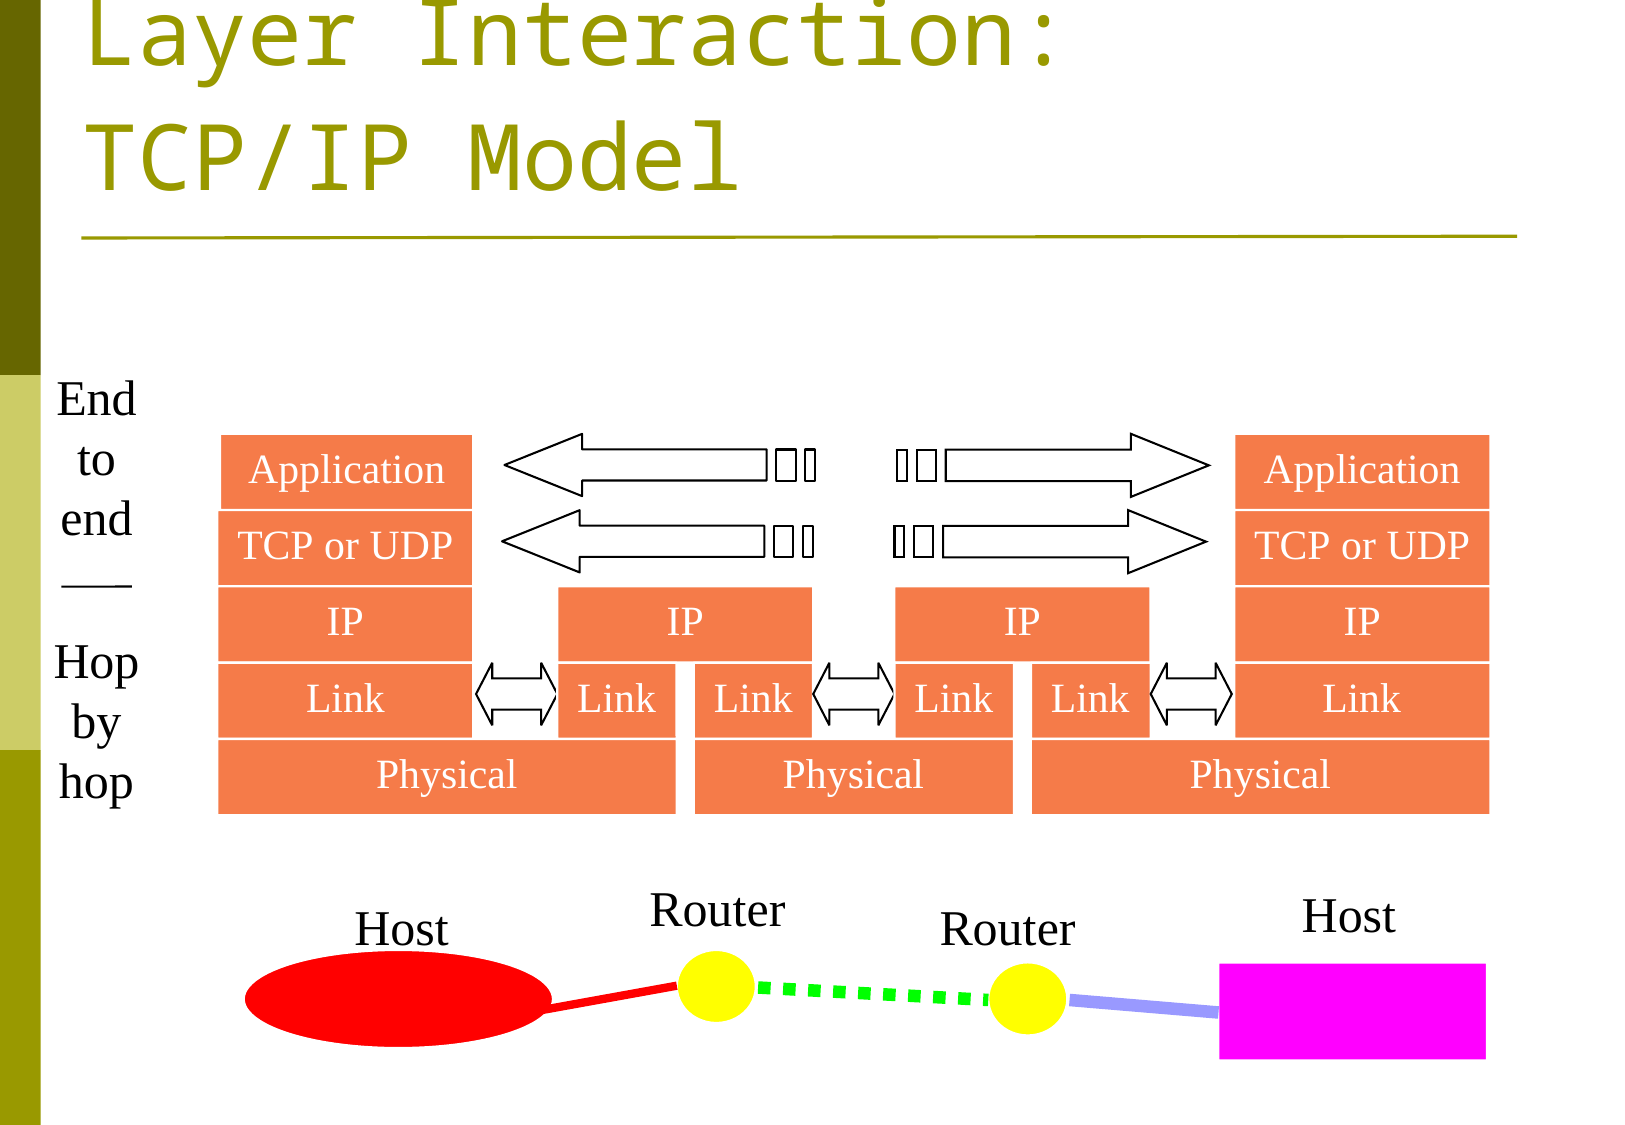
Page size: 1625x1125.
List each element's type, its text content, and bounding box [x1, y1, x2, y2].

title Layer Interaction: TCP/IP Model [67, 0, 1449, 225]
text_box Router [634, 869, 801, 945]
text_box Link [291, 662, 400, 729]
text_box [243, 953, 553, 1048]
text_box IP [988, 586, 1056, 652]
text_box IP [1328, 586, 1396, 652]
text_box End to end [21, 357, 172, 553]
text_box Host [339, 887, 464, 963]
text_box TCP or UDP [222, 510, 469, 576]
text_box Application [1248, 433, 1476, 500]
text_box Link [1307, 662, 1417, 729]
text_box Physical [1174, 739, 1346, 805]
text_box [677, 950, 756, 1023]
text_box [988, 963, 1068, 1036]
text_box IP [651, 586, 719, 652]
text_box Host [1286, 874, 1412, 951]
text_box Link [1035, 662, 1145, 729]
text_box Physical [767, 739, 940, 805]
text_box Link [899, 662, 1009, 729]
text_box Hop by hop [21, 620, 172, 816]
text_box TCP or UDP [1239, 510, 1486, 576]
text_box Physical [361, 739, 533, 805]
text_box Link [699, 662, 808, 729]
text_box [217, 433, 1491, 816]
text_box Router [924, 887, 1091, 963]
text_box [1218, 962, 1488, 1061]
text_box Application [233, 433, 461, 500]
text_box IP [311, 586, 379, 652]
text_box Link [562, 662, 671, 729]
